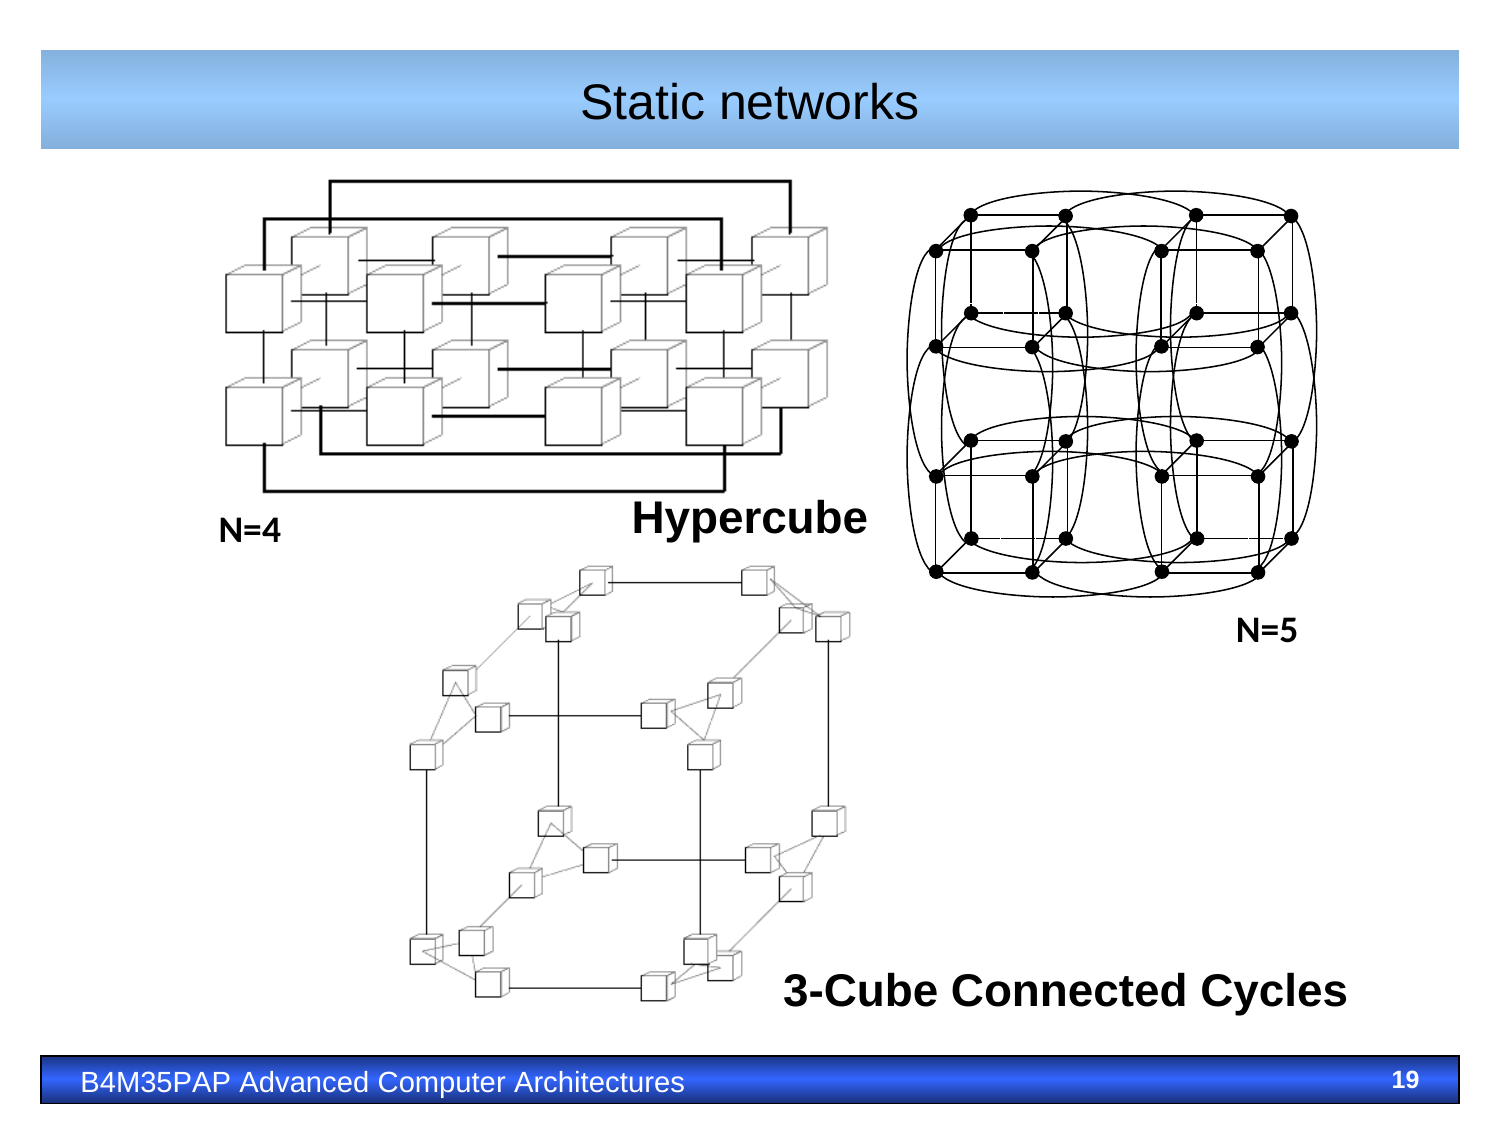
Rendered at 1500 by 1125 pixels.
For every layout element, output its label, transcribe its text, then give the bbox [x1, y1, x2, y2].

chart [224, 155, 836, 498]
text_box [1190, 433, 1204, 448]
text_box [1025, 340, 1039, 354]
text_box [1190, 306, 1204, 320]
text_box [1284, 434, 1299, 448]
text_box [964, 433, 978, 448]
text_box [1155, 565, 1169, 579]
title Static networks [41, 50, 1459, 149]
text_box [1190, 531, 1204, 546]
text_box [1251, 244, 1265, 258]
text_box Hypercube [616, 480, 884, 551]
text_box [1025, 565, 1039, 579]
text_box [964, 306, 978, 320]
text_box N=4 [128, 497, 407, 563]
text_box [1155, 469, 1169, 484]
text_box [929, 469, 943, 484]
text_box [1025, 469, 1039, 484]
text_box [964, 208, 978, 222]
text_box [1251, 565, 1265, 579]
text_box 3-Cube Connected Cycles [755, 952, 1364, 1023]
text_box [1251, 340, 1265, 354]
text_box [964, 531, 979, 546]
text_box [929, 565, 943, 579]
text_box [1284, 306, 1298, 320]
text_box [1154, 339, 1169, 353]
text_box [1251, 469, 1265, 484]
text_box [1025, 244, 1039, 258]
text_box N=5 [1145, 597, 1424, 663]
text_box [1059, 306, 1073, 320]
text_box [1154, 244, 1169, 258]
text_box [1059, 434, 1073, 448]
text_box [1189, 208, 1203, 222]
chart [406, 552, 853, 1004]
text_box [1284, 531, 1299, 546]
text_box [929, 244, 943, 258]
text_box [1284, 209, 1298, 223]
text_box [1059, 209, 1073, 223]
text_box [1059, 531, 1073, 546]
text_box [929, 339, 943, 353]
